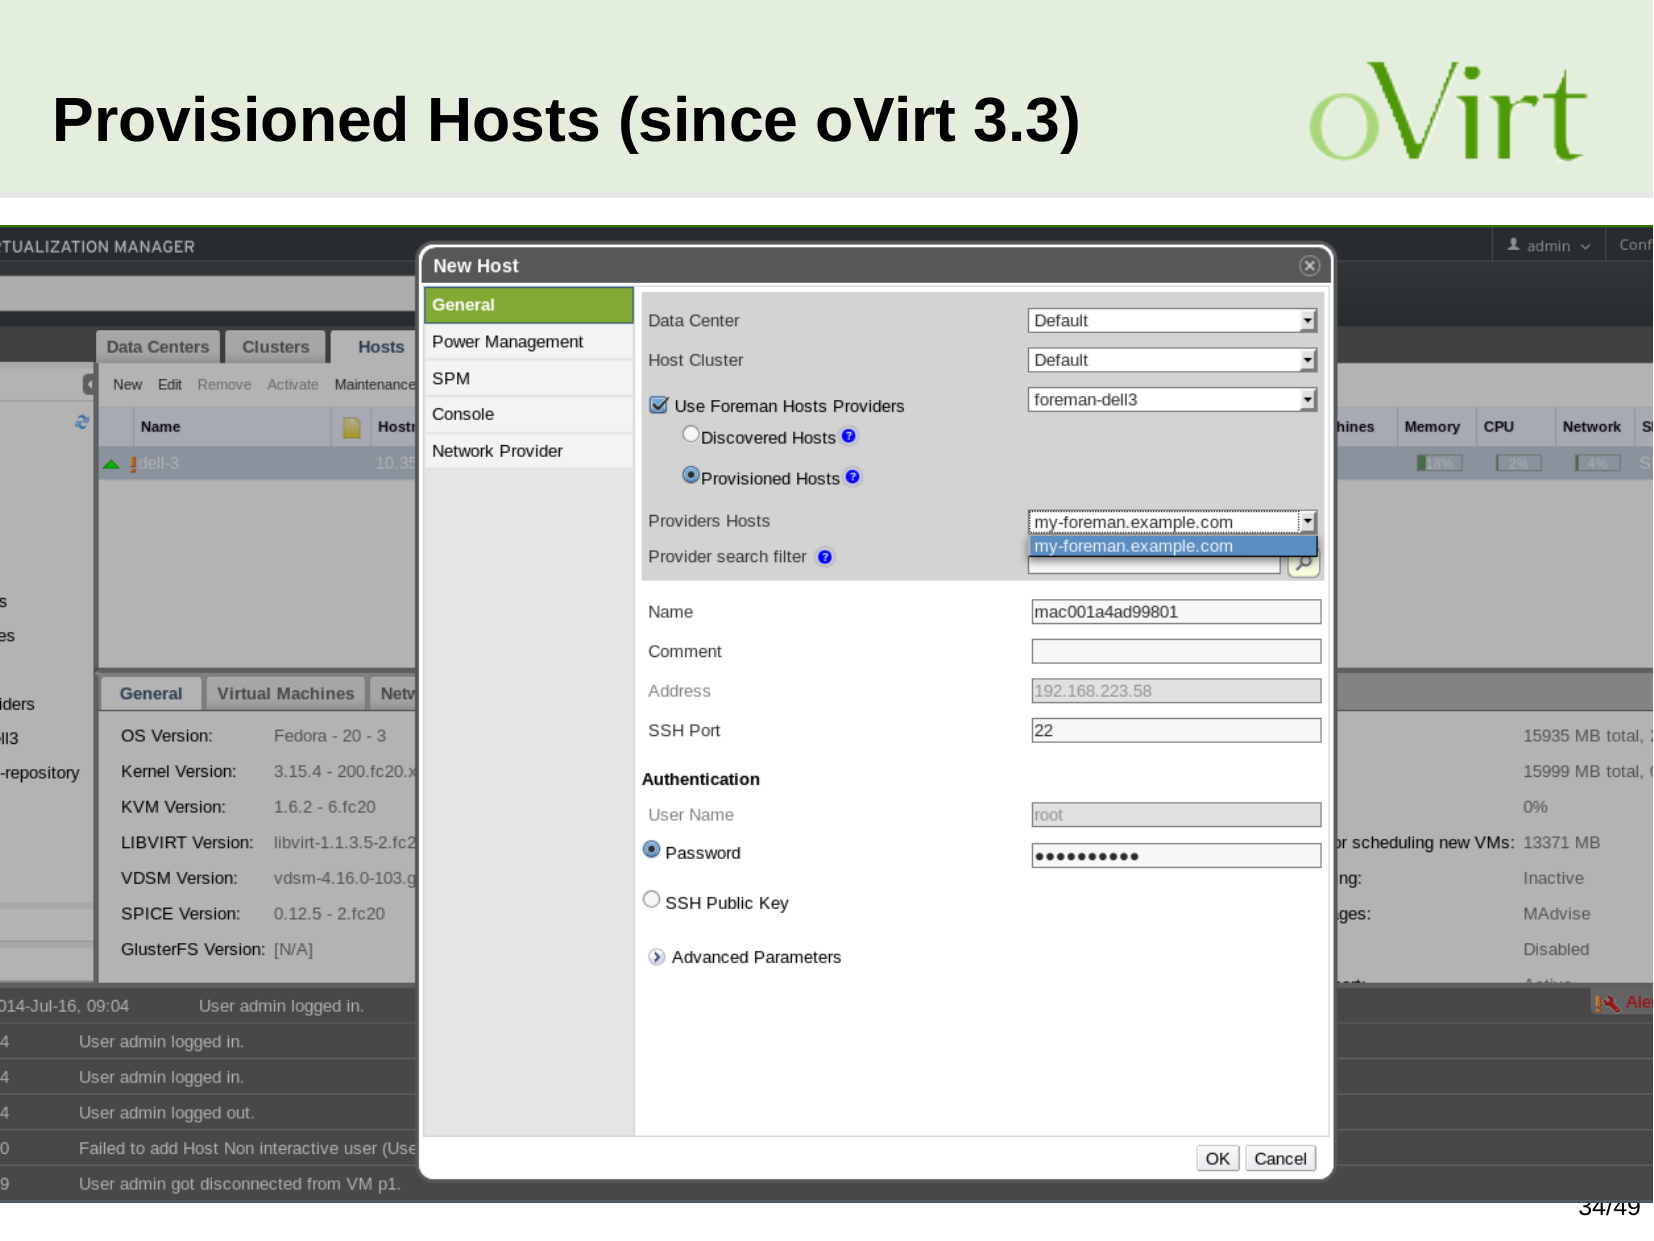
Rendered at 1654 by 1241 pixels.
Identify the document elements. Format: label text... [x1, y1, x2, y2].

title Provisioned Hosts (since oVirt 3.3) [52, 14, 1330, 154]
picture [0, 225, 1653, 1203]
picture [1289, 36, 1613, 181]
